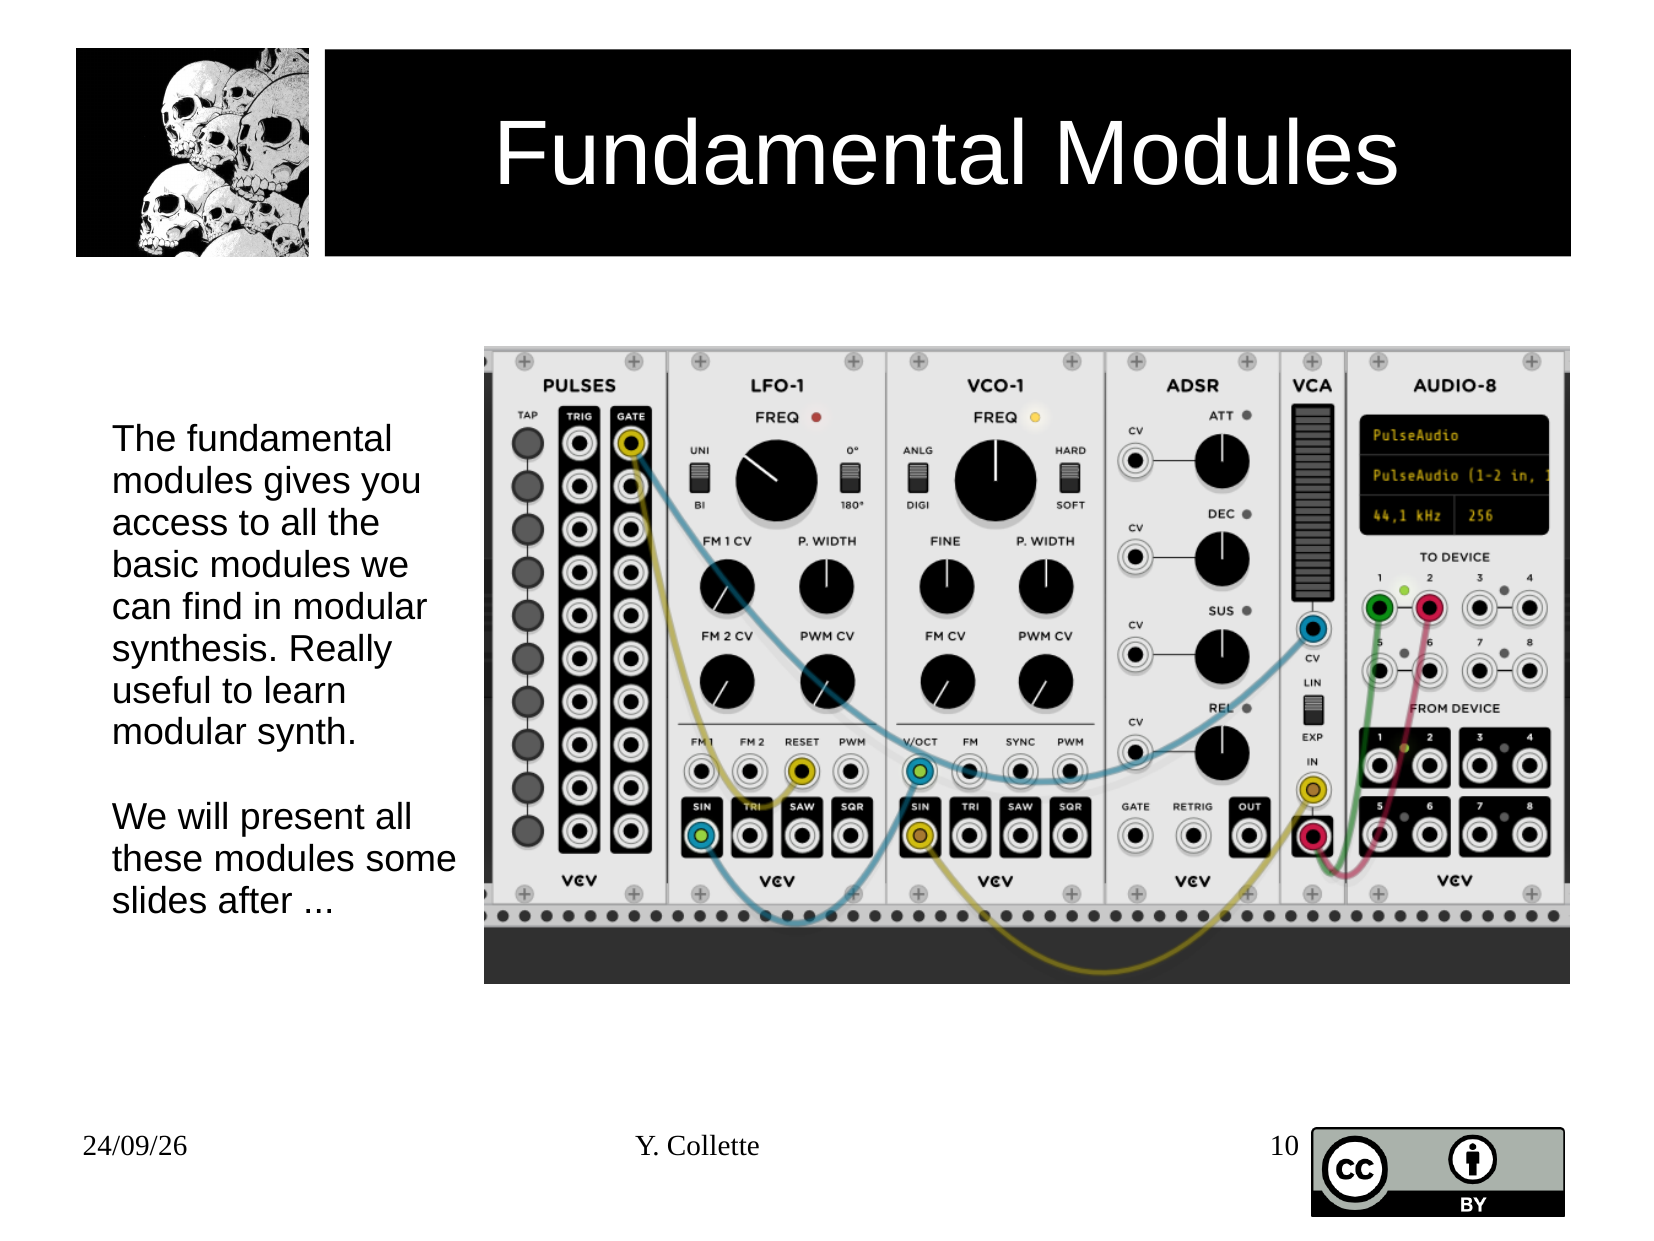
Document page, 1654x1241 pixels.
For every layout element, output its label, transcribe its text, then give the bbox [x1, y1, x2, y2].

picture [1311, 1127, 1565, 1217]
title Fundamental Modules [324, 49, 1571, 257]
picture [76, 48, 309, 257]
picture [484, 346, 1570, 984]
text_box The fundamental modules gives you access to all the basic modules we can find in modular synthesis. Really useful to learn modular synth. We will present all these modules some slides after ... [97, 409, 480, 929]
